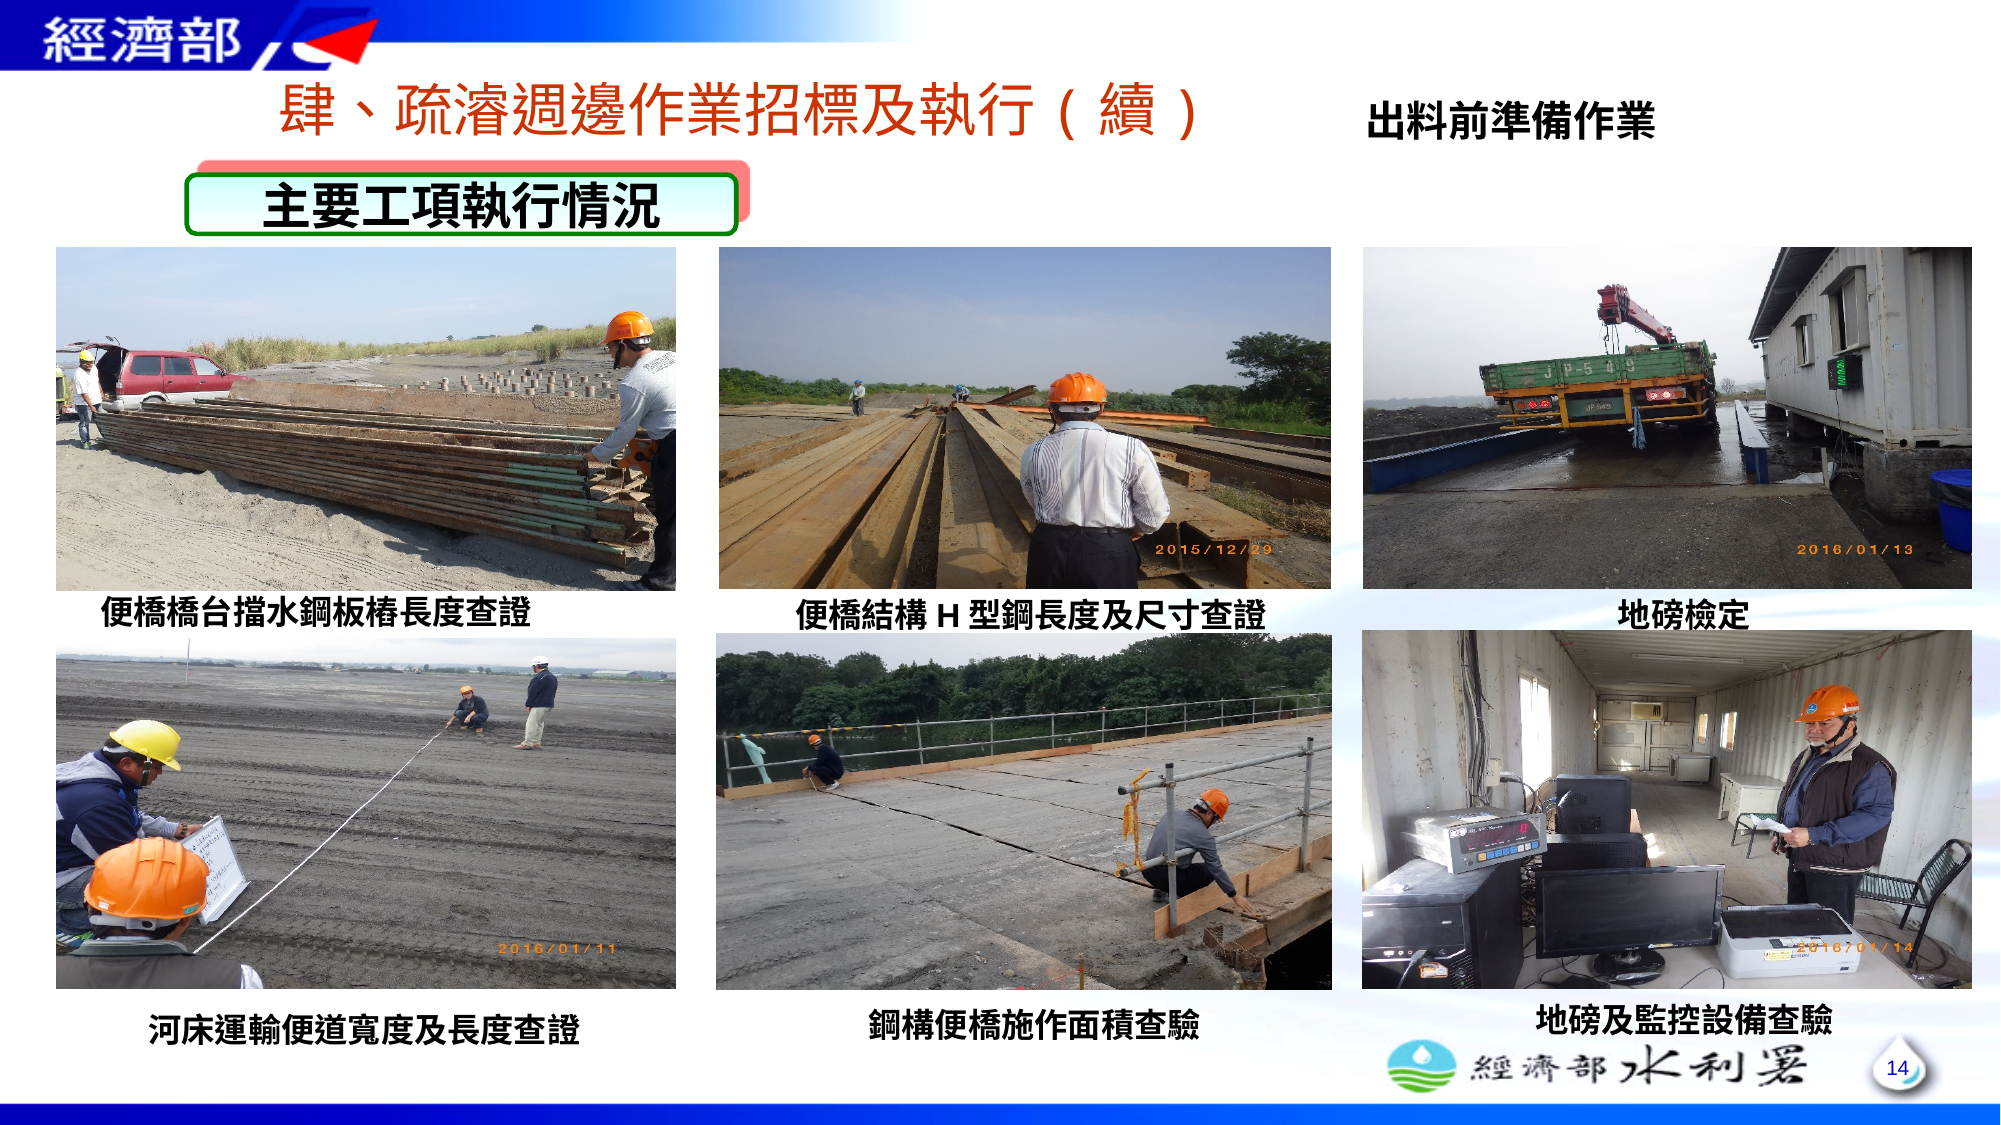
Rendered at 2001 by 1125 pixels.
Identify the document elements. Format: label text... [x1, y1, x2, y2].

text_box 地磅及監控設備查驗 [1369, 992, 2000, 1048]
text_box 鋼構便橋施作面積查驗 [719, 996, 1351, 1053]
picture [719, 247, 1331, 589]
text_box 主要工項執行情況 [186, 174, 737, 234]
text_box 河床運輸便道寬度及長度查證 [33, 1001, 681, 1058]
picture [1363, 247, 1972, 589]
picture [56, 638, 676, 989]
text_box 地磅檢定 [1369, 586, 2000, 642]
picture [716, 633, 1332, 990]
text_box 便橋橋台擋水鋼板樁長度查證 [85, 583, 716, 639]
text_box 肆、疏濬週邊作業招標及執行(續) [263, 79, 1609, 167]
picture [56, 247, 676, 591]
text_box 便橋結構H型鋼長度及尺寸查證 [700, 586, 1363, 642]
text_box 出料前準備作業 [1350, 47, 2000, 154]
picture [1362, 630, 1972, 989]
